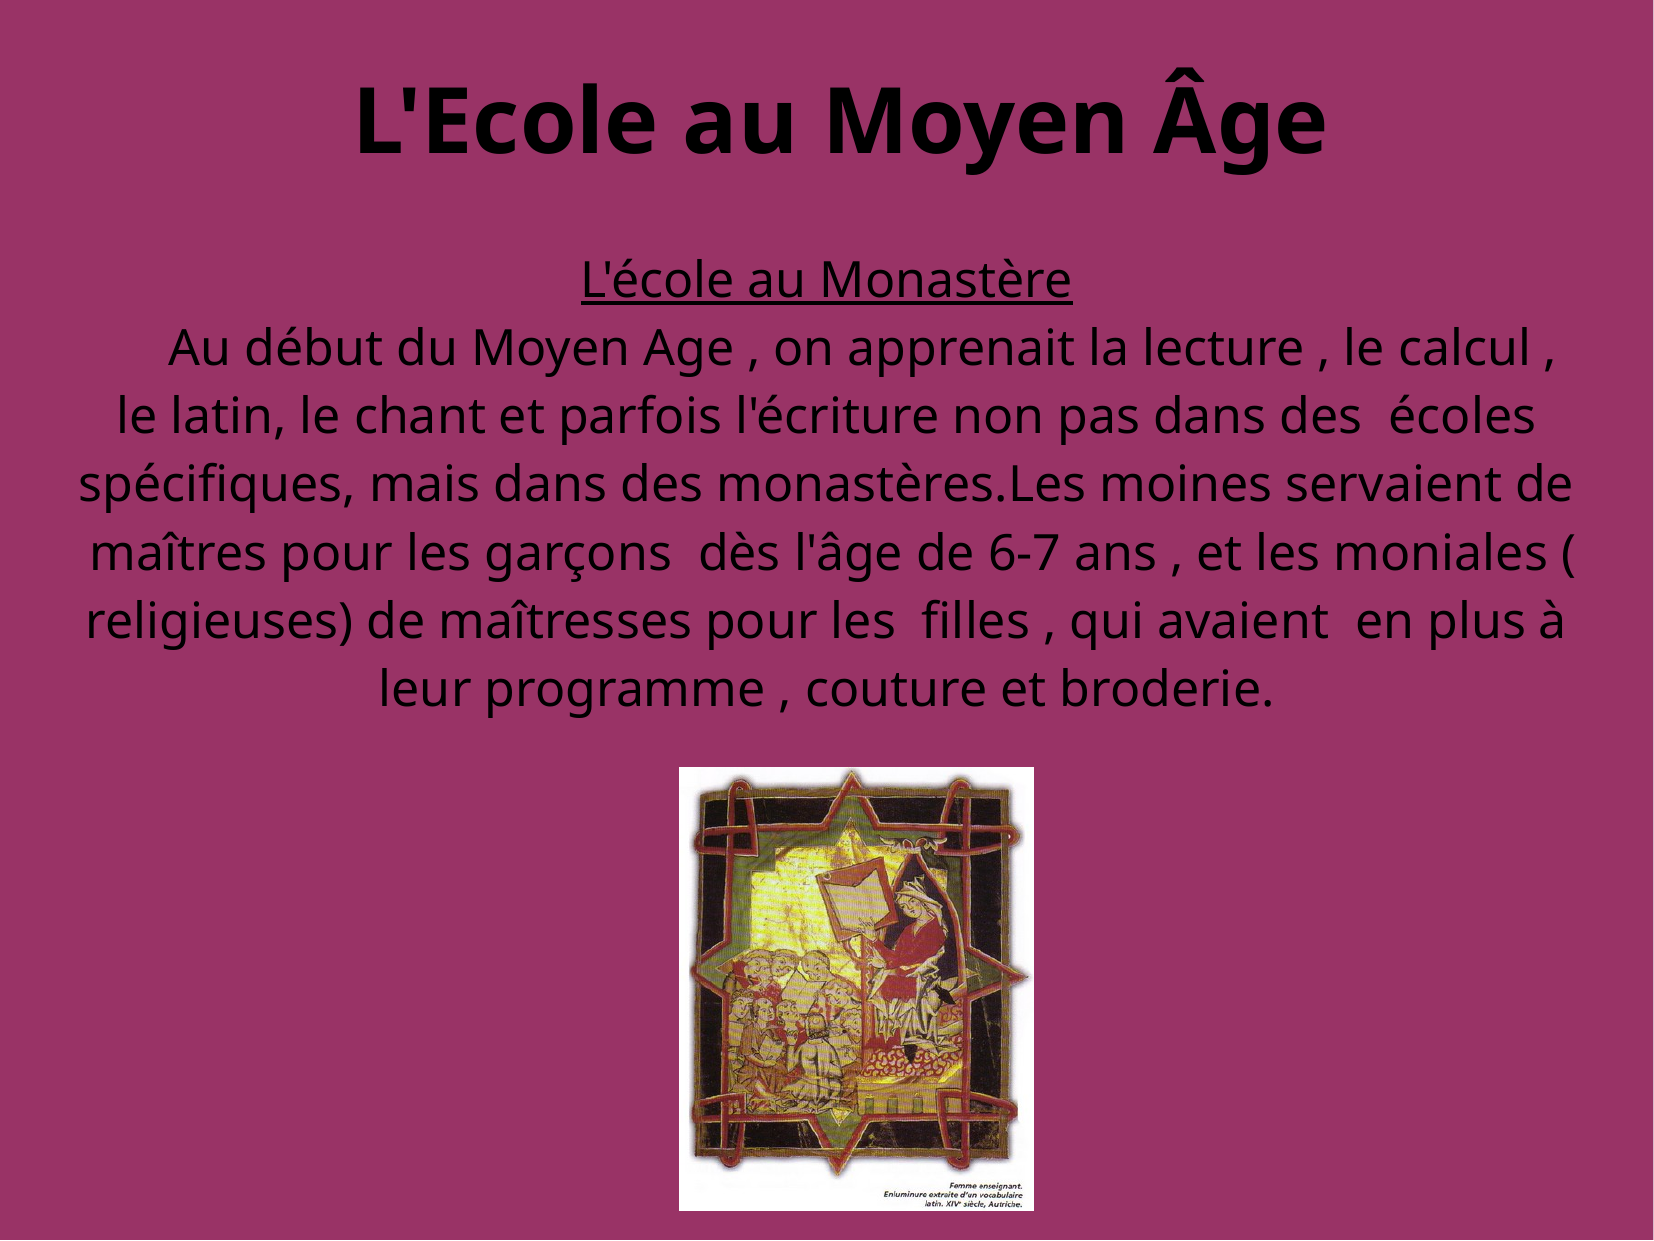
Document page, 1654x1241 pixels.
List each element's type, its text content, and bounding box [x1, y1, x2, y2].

picture [679, 767, 1034, 1211]
text_box L'école au Monastère Au début du Moyen Age , on apprenait la lecture , le calcul , le latin, le chant et parfois l'écriture non pas dans des écoles spécifiques, mais dans des monastères.Les moines servaient de maîtres pour les garçons dès l'âge de 6-7 ans , et les moniales ( religieuses) de maîtresses pour les filles , qui avaient en plus à leur programme , couture et broderie. [59, 236, 1595, 1004]
title L'Ecole au Moyen Âge [147, 29, 1536, 207]
